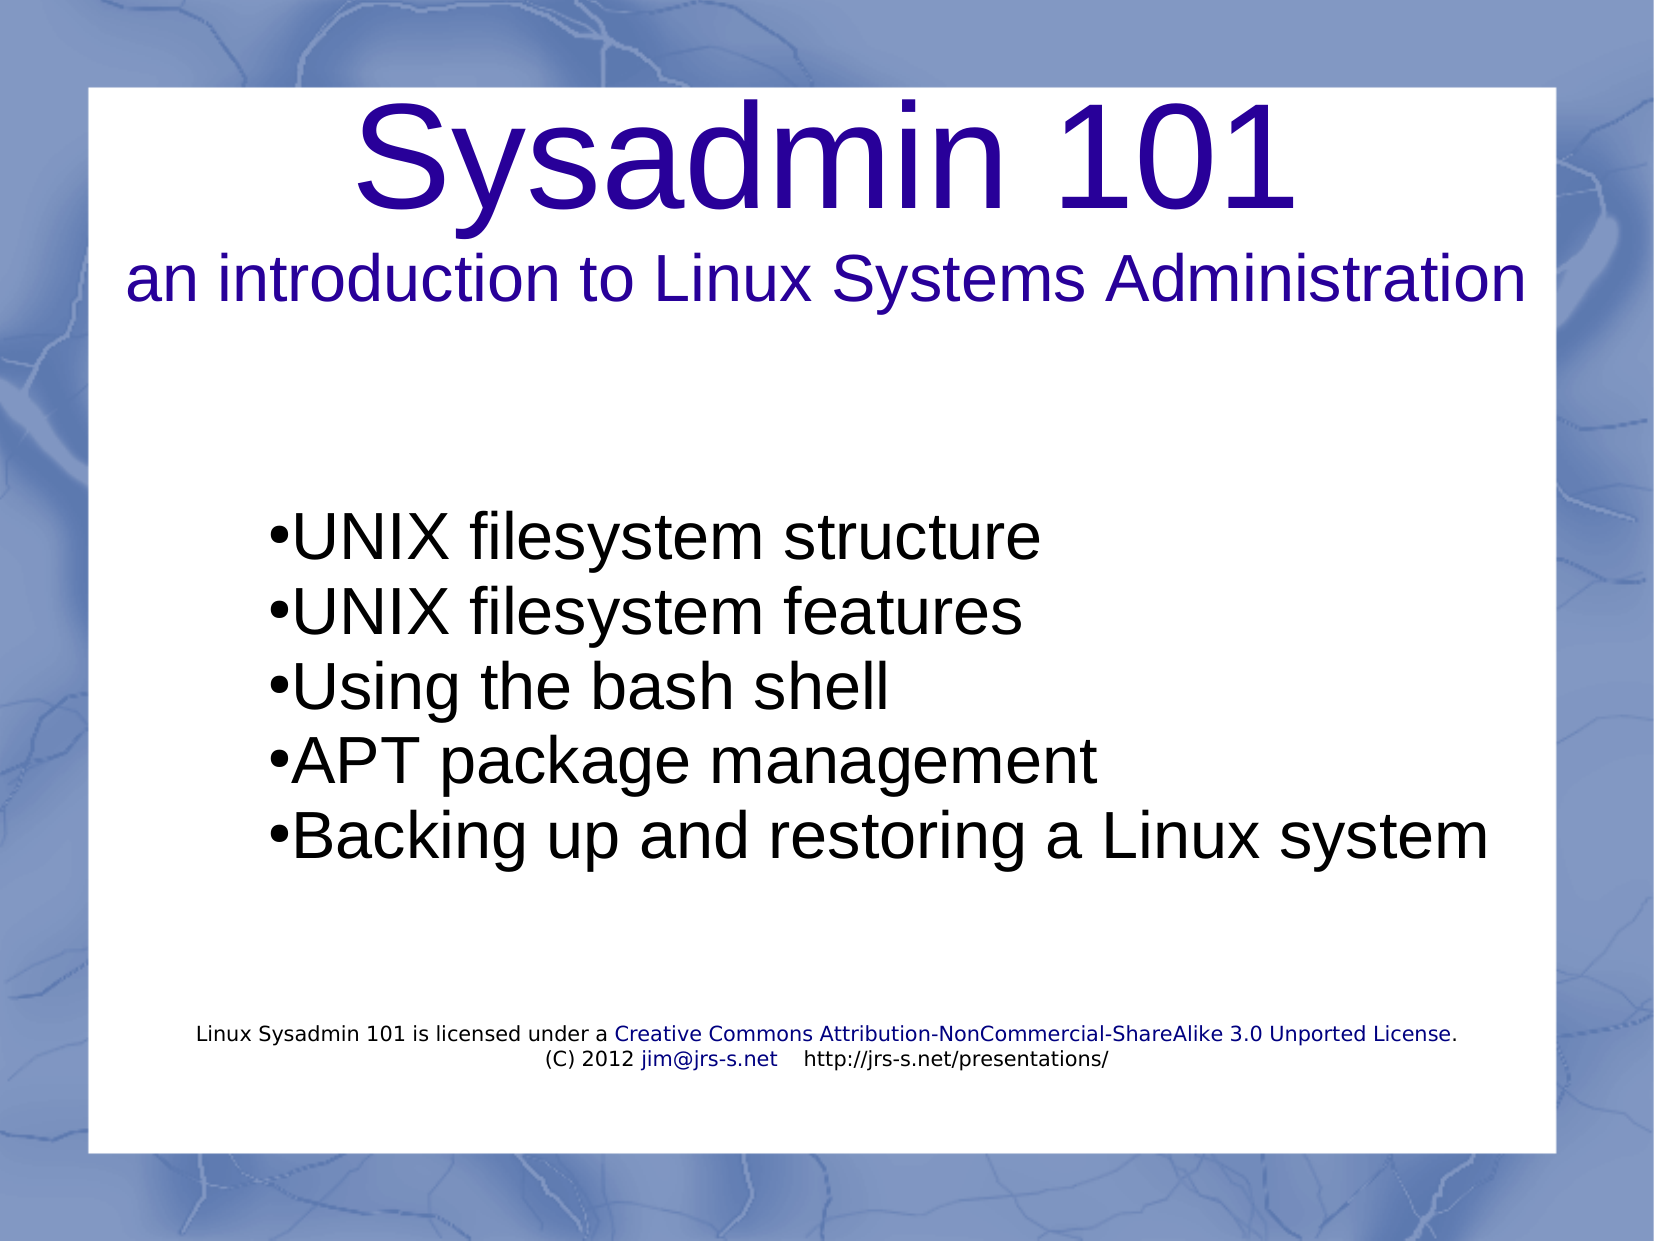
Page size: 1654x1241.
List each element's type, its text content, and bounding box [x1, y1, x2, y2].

title Sysadmin 101 an introduction to Linux Systems Administration [118, 72, 1536, 316]
subtitle UNIX filesystem structure UNIX filesystem features Using the bash shell APT package management Backing up and restoring a Linux system Linux Sysadmin 101 is licensed under a Creative Commons Attribution-NonCommercial-ShareAlike 3.0 Unported License. (C) 2012 jim@jrs-s.net http://jrs-s.net/presentations/ [147, 325, 1506, 1096]
picture [0, 0, 1654, 1241]
